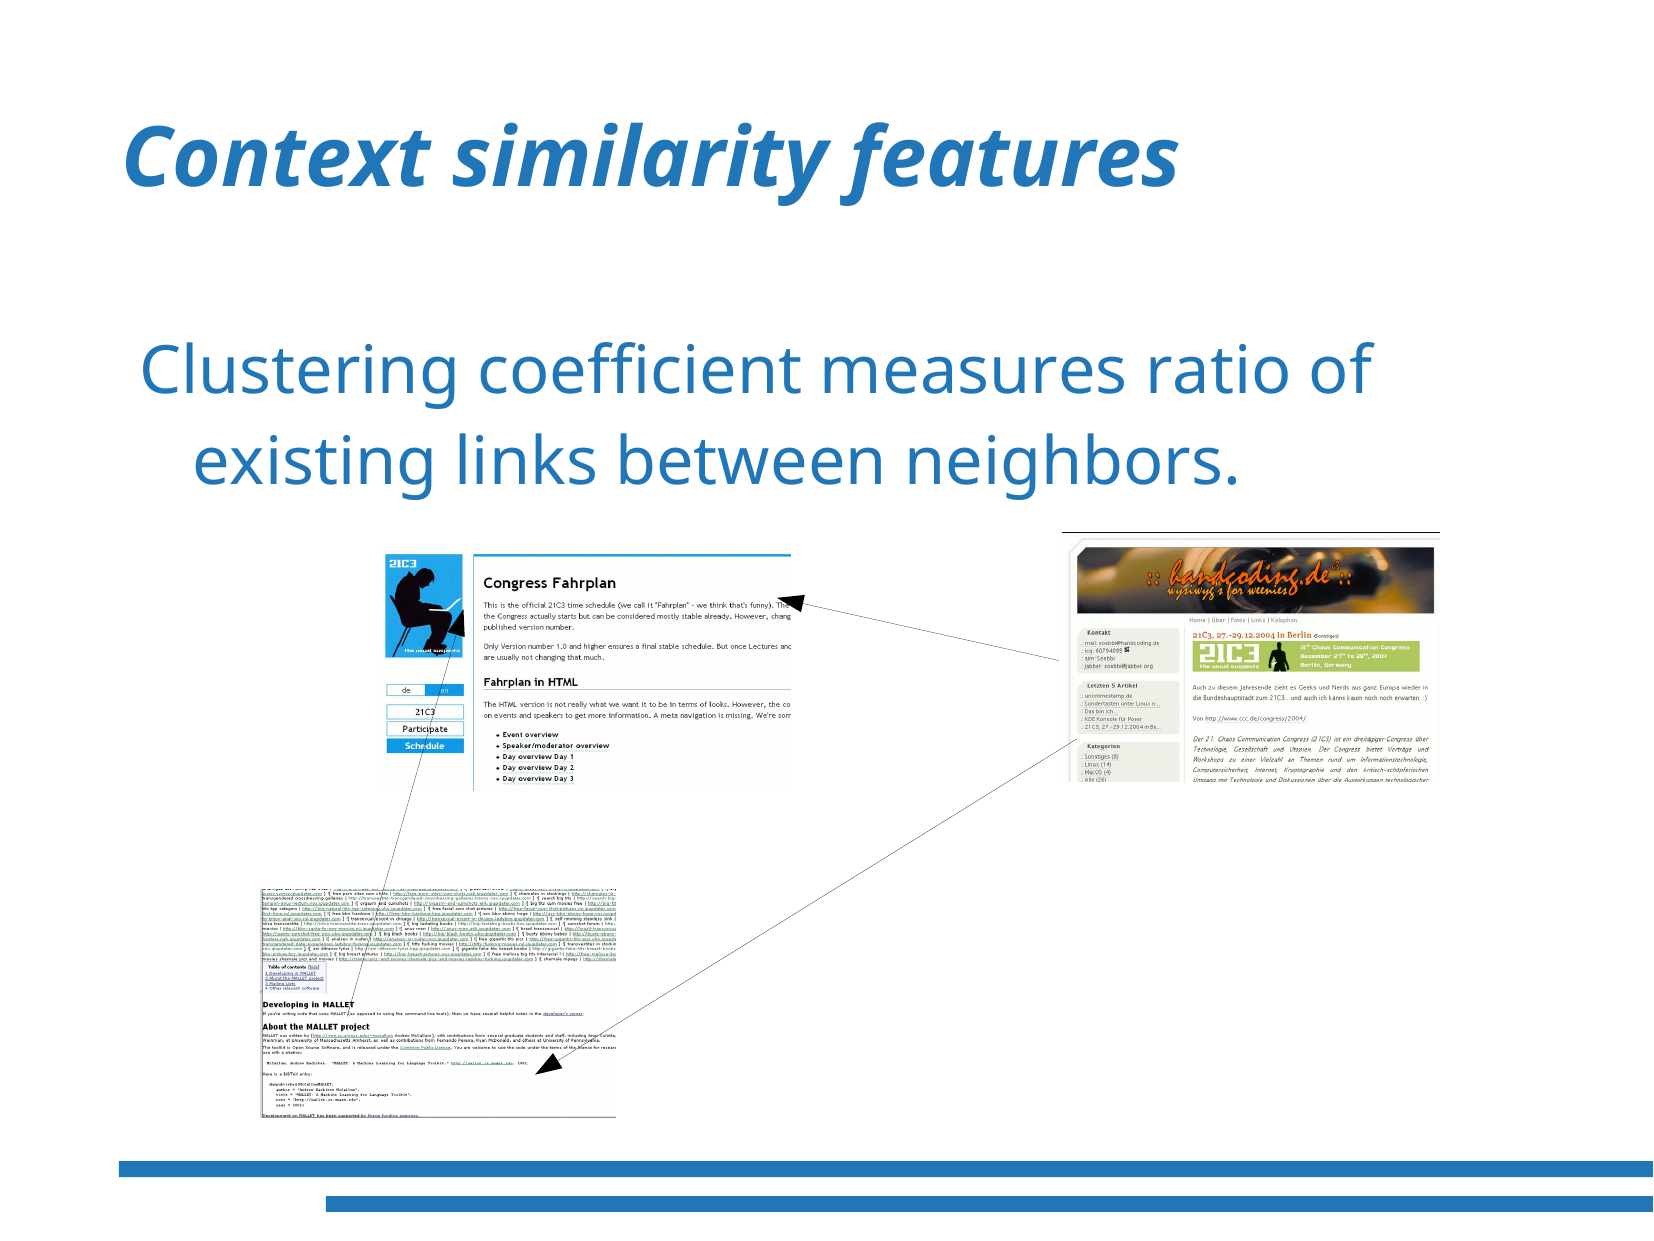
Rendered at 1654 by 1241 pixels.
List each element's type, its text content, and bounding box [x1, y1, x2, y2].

title Context similarity features [121, 50, 1534, 258]
list Clustering coefficient measures ratio of existing links between neighbors. [121, 322, 1561, 1133]
text_box [485, 953, 491, 1010]
picture [378, 545, 791, 791]
picture [1062, 532, 1440, 782]
picture [260, 889, 616, 1118]
